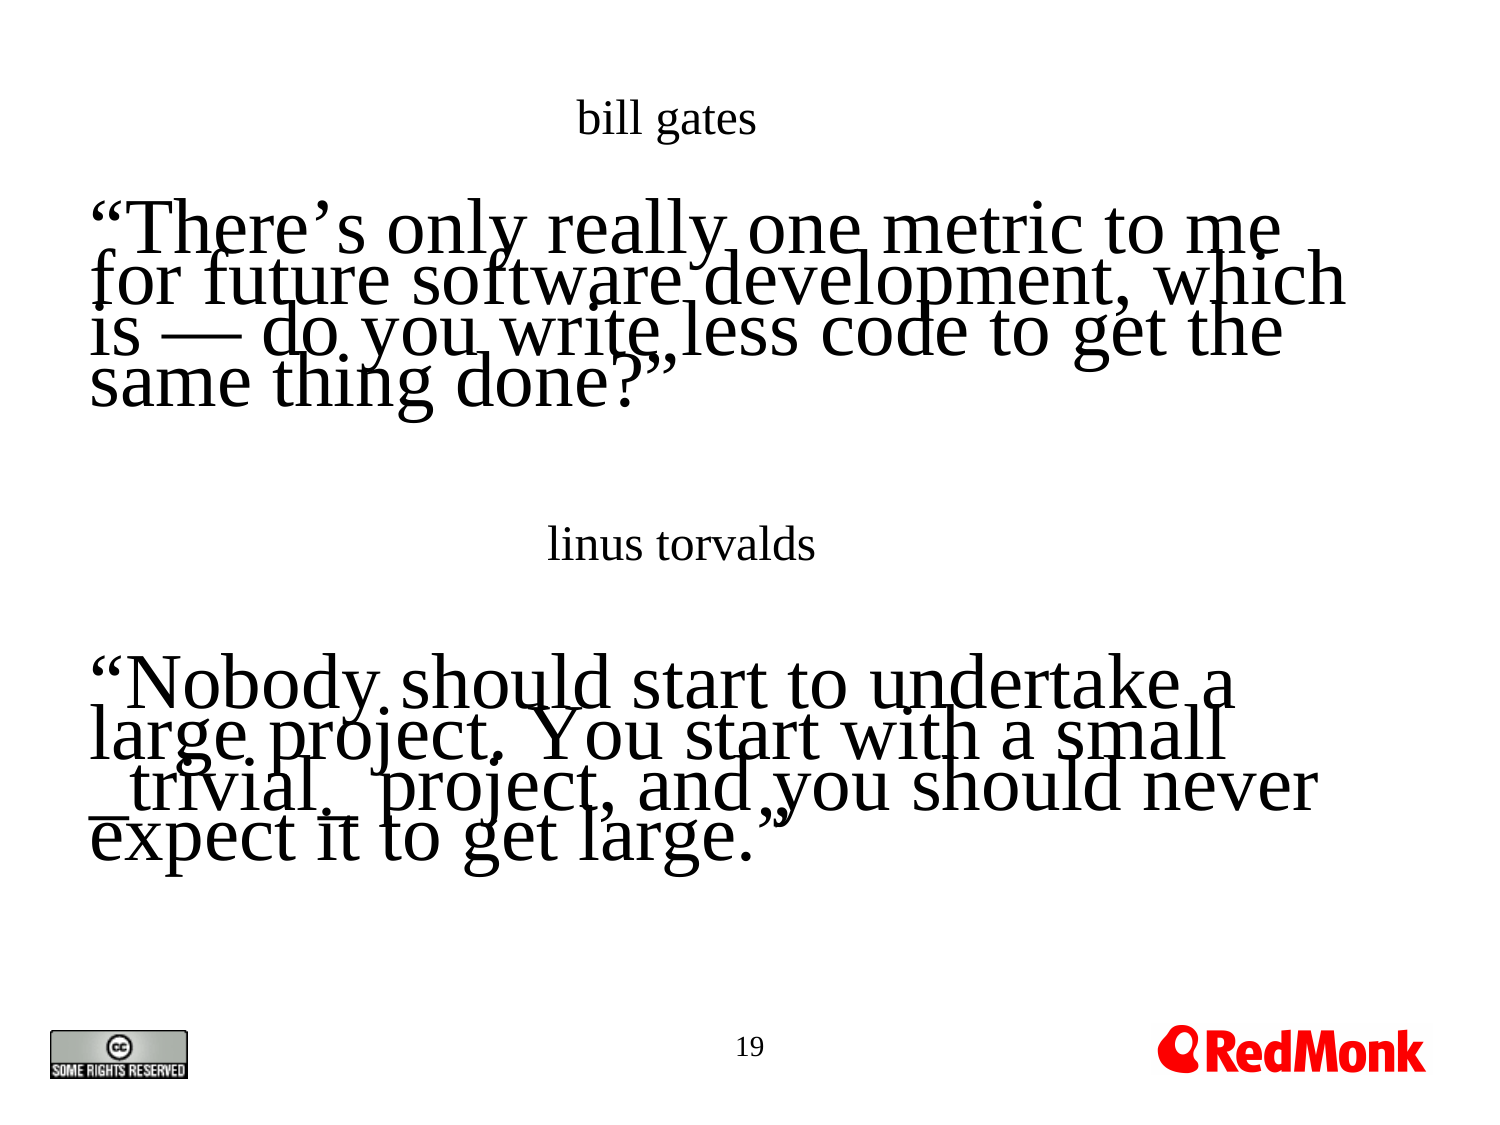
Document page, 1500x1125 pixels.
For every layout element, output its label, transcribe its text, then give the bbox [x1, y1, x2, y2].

picture [50, 1030, 188, 1079]
text_box linus torvalds [532, 527, 1249, 598]
text_box bill gates [561, 101, 1279, 172]
text_box “There’s only really one metric to me for future software development, which is — do you write less code to get the same thing done?” [75, 205, 1388, 461]
text_box “Nobody should start to undertake a large project. You start with a small _trivial_ project, and you should never expect it to get large.” [75, 660, 1388, 916]
picture [1151, 1023, 1433, 1075]
